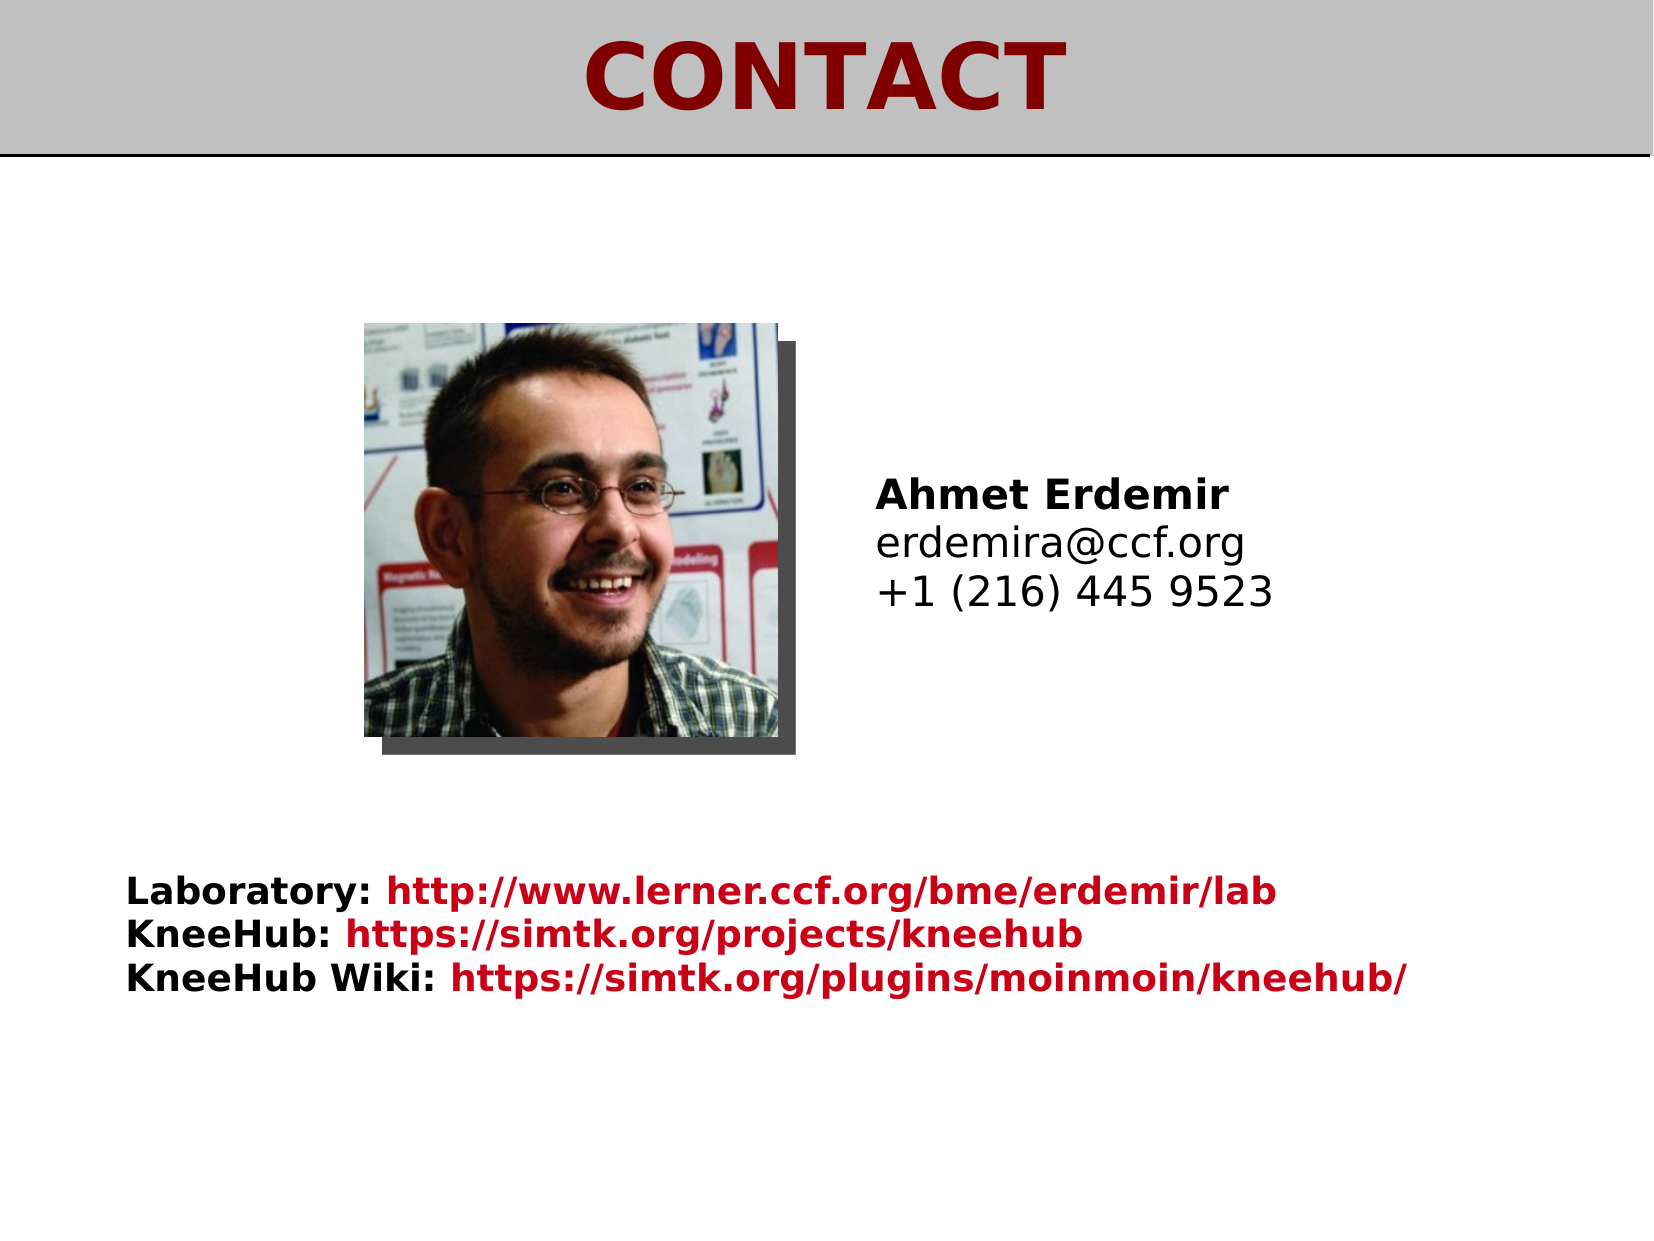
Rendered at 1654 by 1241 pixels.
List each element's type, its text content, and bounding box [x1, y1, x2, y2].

text_box Laboratory: http://www.lerner.ccf.org/bme/erdemir/lab KneeHub: https://simtk.org/projects/kneehub KneeHub Wiki: https://simtk.org/plugins/moinmoin/kneehub/ [110, 862, 1543, 1008]
text_box [0, 0, 1654, 156]
text_box CONTACT [0, 24, 1651, 132]
picture [364, 323, 778, 737]
text_box Ahmet Erdemir erdemira@ccf.org +1 (216) 445 9523 [860, 463, 1289, 624]
